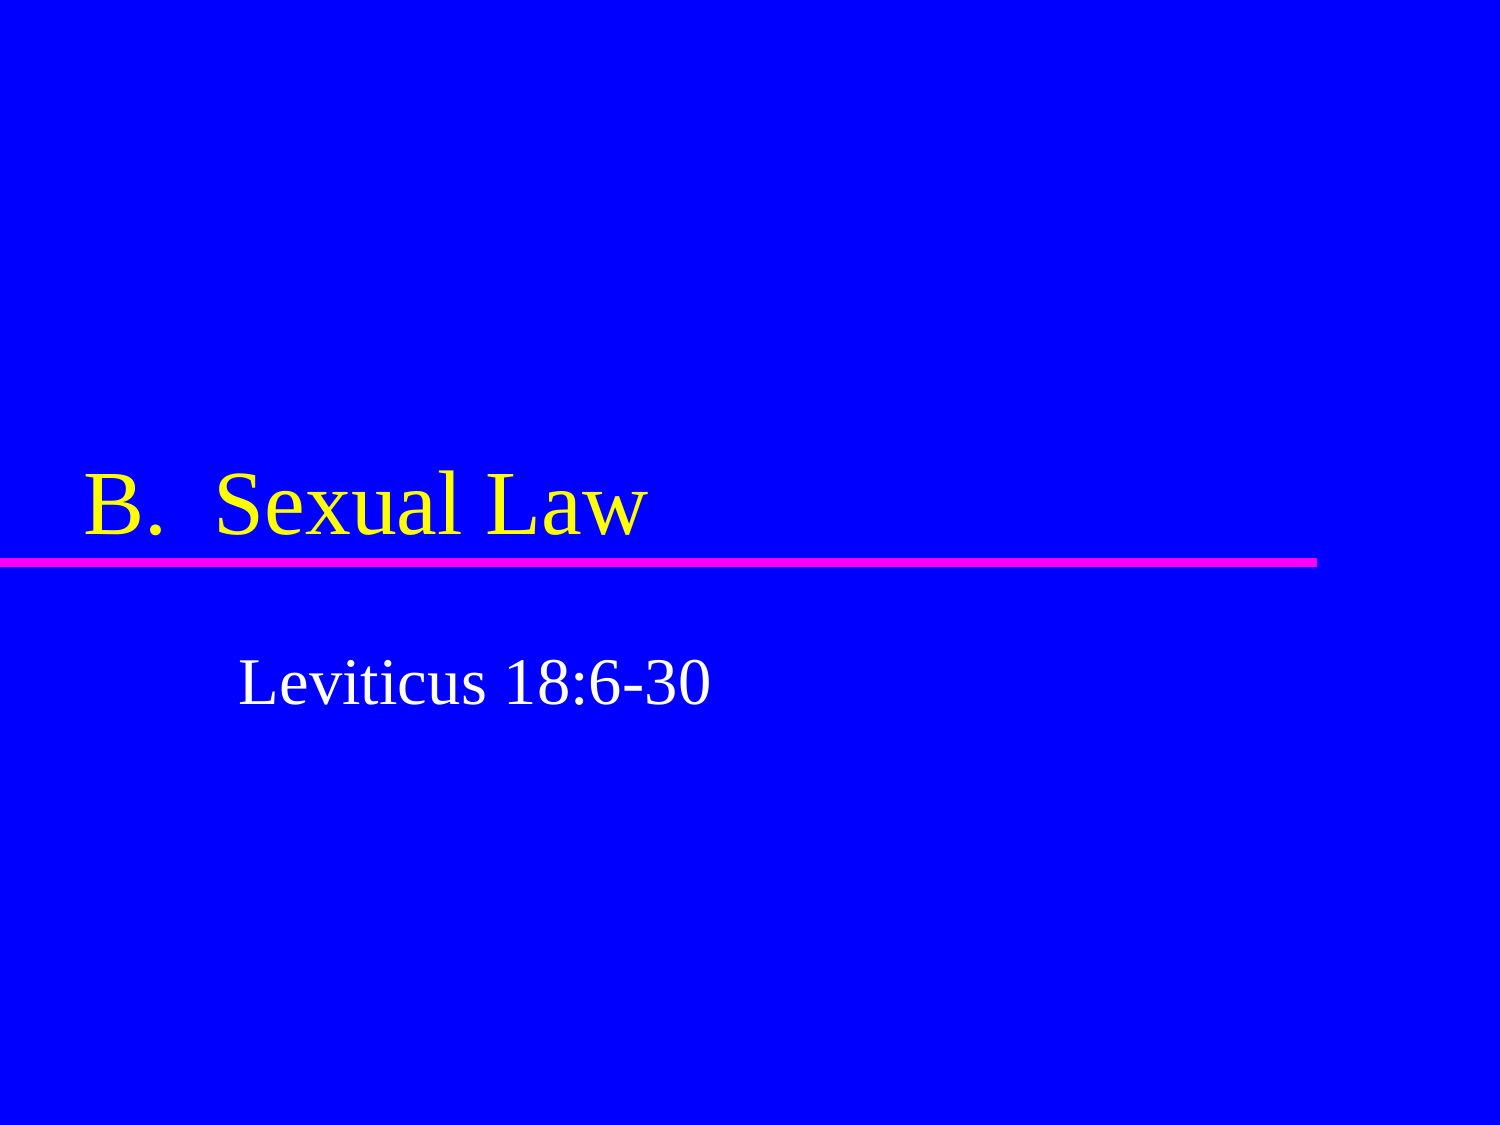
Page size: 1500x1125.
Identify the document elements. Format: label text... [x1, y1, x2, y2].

title B. Sexual Law [68, 374, 1332, 563]
subtitle Leviticus 18:6-30 [223, 637, 1277, 926]
